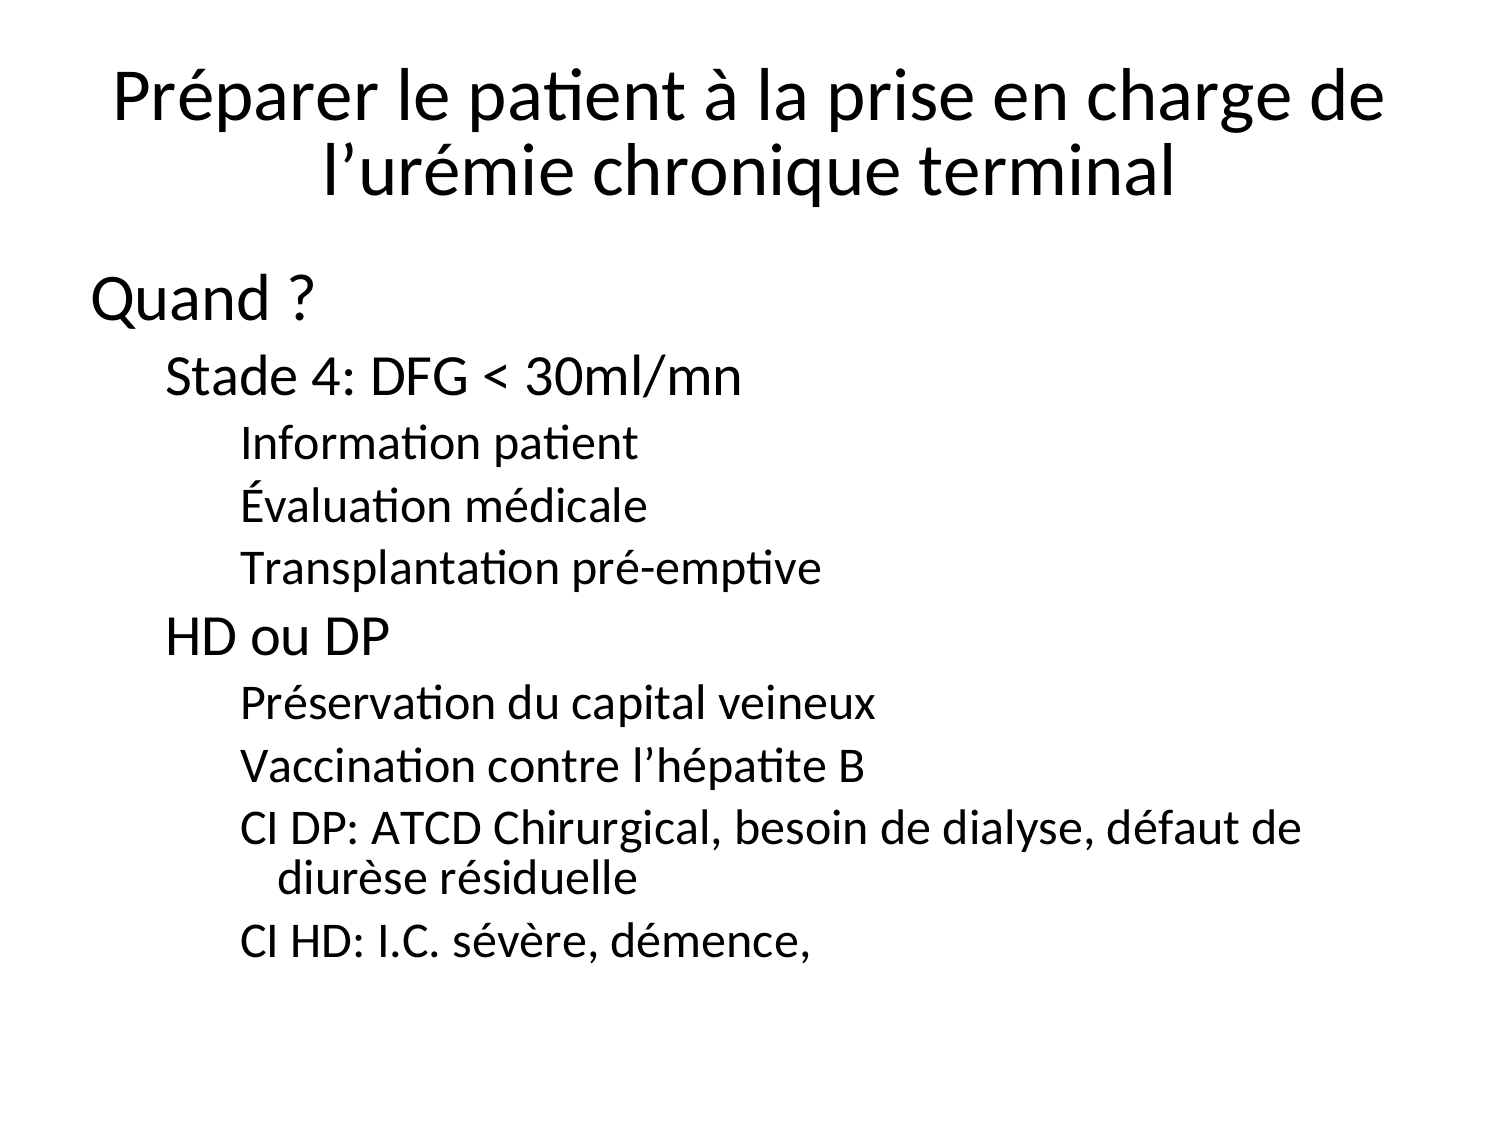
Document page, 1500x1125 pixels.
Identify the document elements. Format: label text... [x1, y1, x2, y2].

list Quand ? Stade 4: DFG < 30ml/mn Information patient Évaluation médicale Transplantation pré-emptive HD ou DP Préservation du capital veineux Vaccination contre l’hépatite B CI DP: ATCD Chirurgical, besoin de dialyse, défaut de diurèse résiduelle CI HD: I.C. sévère, démence, [75, 262, 1426, 1094]
title Préparer le patient à la prise en charge de l’urémie chronique terminal [75, 41, 1426, 237]
